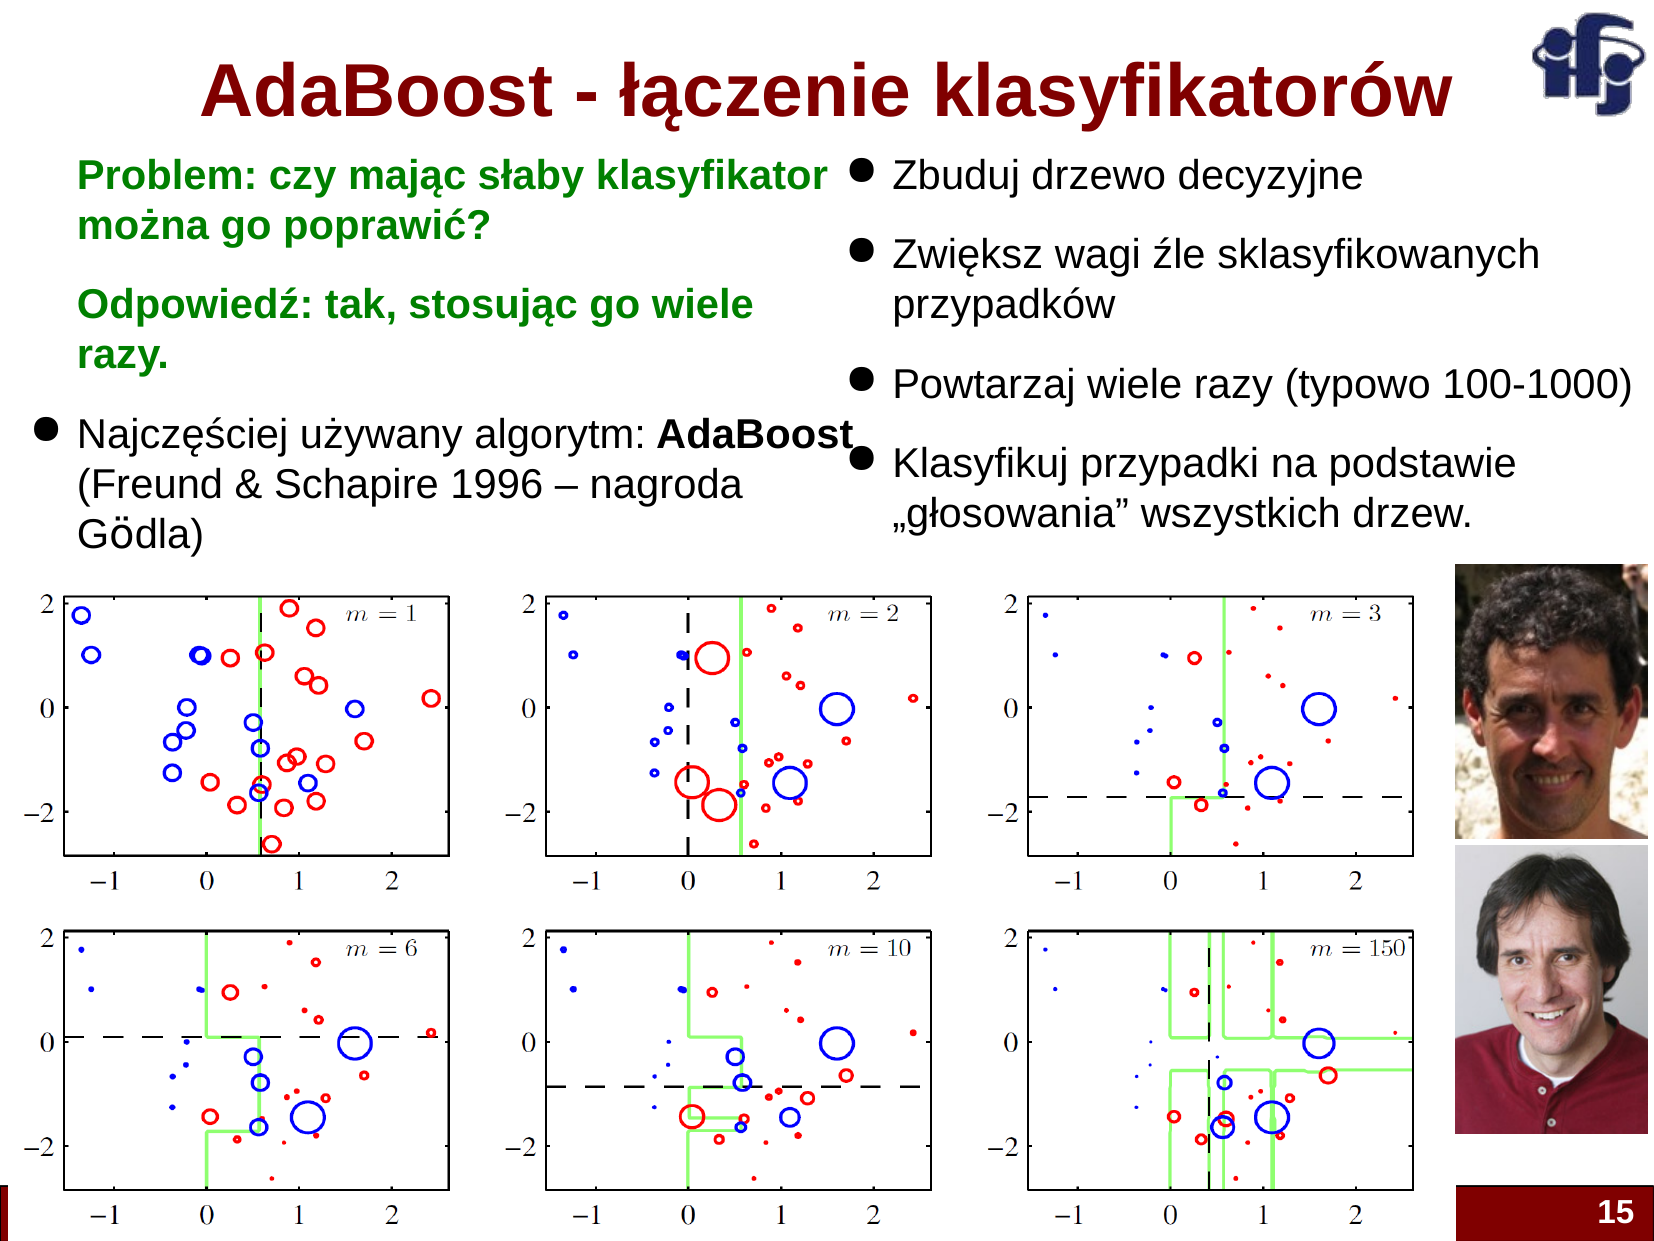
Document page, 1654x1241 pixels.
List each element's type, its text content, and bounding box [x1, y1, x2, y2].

list Zbuduj drzewo decyzyjne Zwiększ wagi źle sklasyfikowanych przypadków Powtarzaj wiele razy (typowo 100-1000) Klasyfikuj przypadki na podstawie „głosowania” wszystkich drzew. [845, 147, 1654, 1109]
picture [1525, 0, 1654, 129]
list Problem: czy mając słaby klasyfikator można go poprawić? Odpowiedź: tak, stosując go wiele razy. Najczęściej używany algorytm: AdaBoost (Freund & Schapire 1996 – nagroda Gödla) [29, 147, 845, 560]
title AdaBoost - łączenie klasyfikatorów [82, 25, 1571, 147]
picture [8, 560, 1648, 1241]
